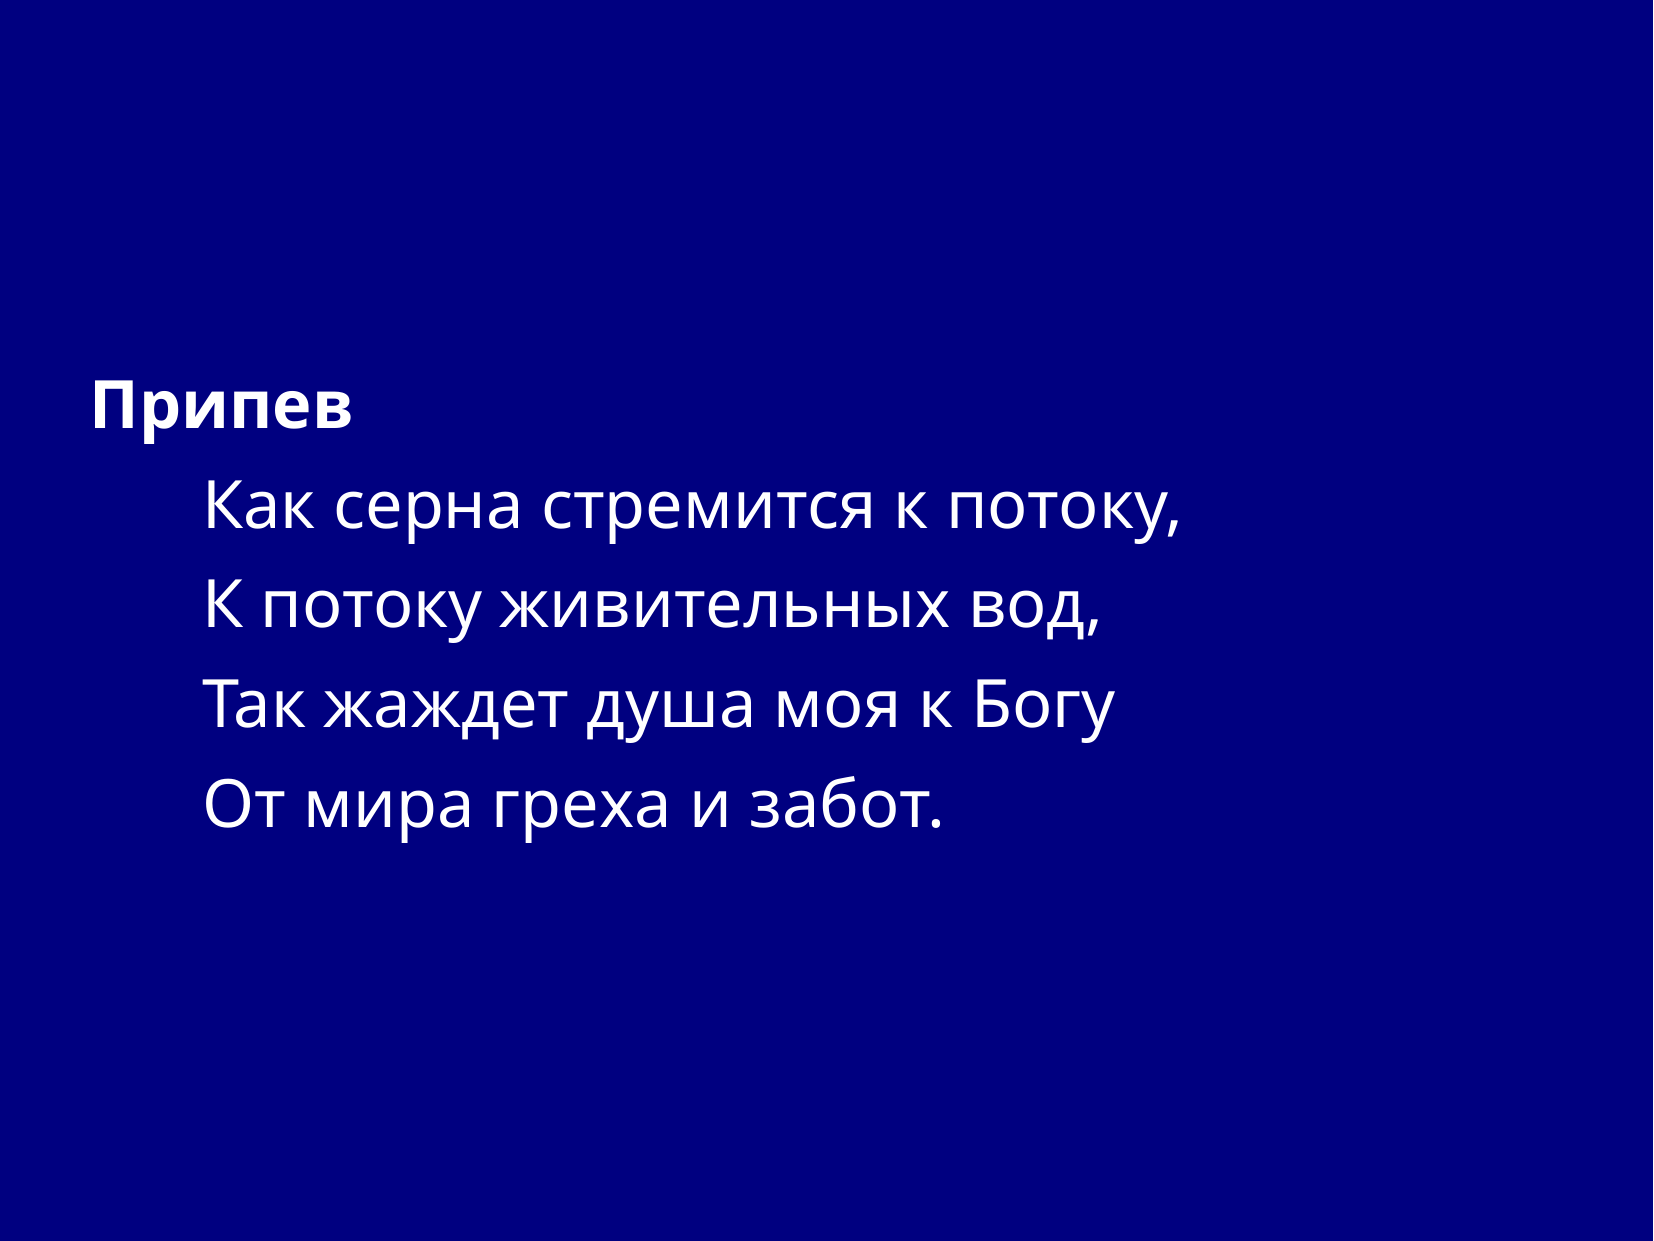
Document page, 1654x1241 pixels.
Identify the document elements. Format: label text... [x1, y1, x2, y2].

text_box Припев Как серна стремится к потоку, К потоку живительных вод, Так жаждет душа моя к Богу От мира греха и забот. [75, 150, 1576, 1163]
